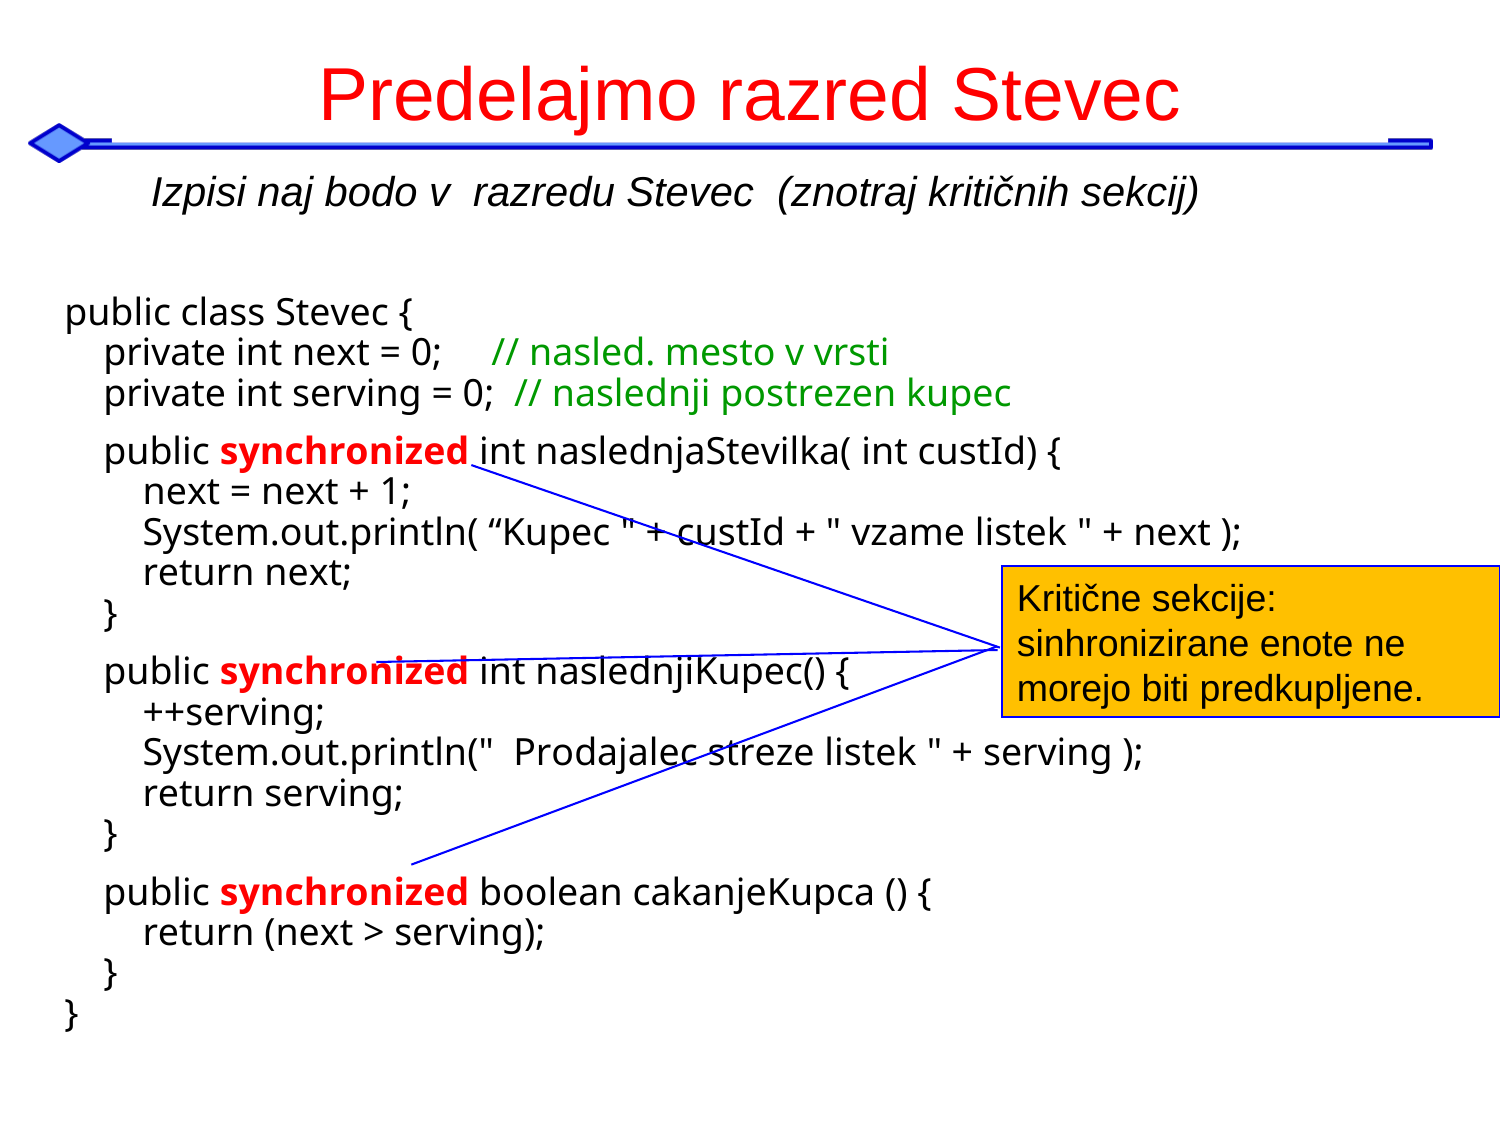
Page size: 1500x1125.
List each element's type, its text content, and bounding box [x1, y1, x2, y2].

text_box public class Stevec { private int next = 0; // nasled. mesto v vrsti private int serving = 0; // naslednji postrezen kupec public synchronized int naslednjaStevilka( int custId) { next = next + 1; System.out.println( “Kupec " + custId + " vzame listek " + next ); return next; } public synchronized int naslednjiKupec() { ++serving; System.out.println(" Prodajalec streze listek " + serving ); return serving; } public synchronized boolean cakanjeKupca () { return (next > serving); } } [49, 285, 1313, 1043]
picture [28, 123, 1433, 163]
text_box Kritične sekcije: sinhronizirane enote ne morejo biti predkupljene. [1002, 566, 1500, 717]
text_box Izpisi naj bodo v razredu Stevec (znotraj kritičnih sekcij) [136, 157, 1216, 223]
title Predelajmo razred Stevec [111, 37, 1389, 143]
